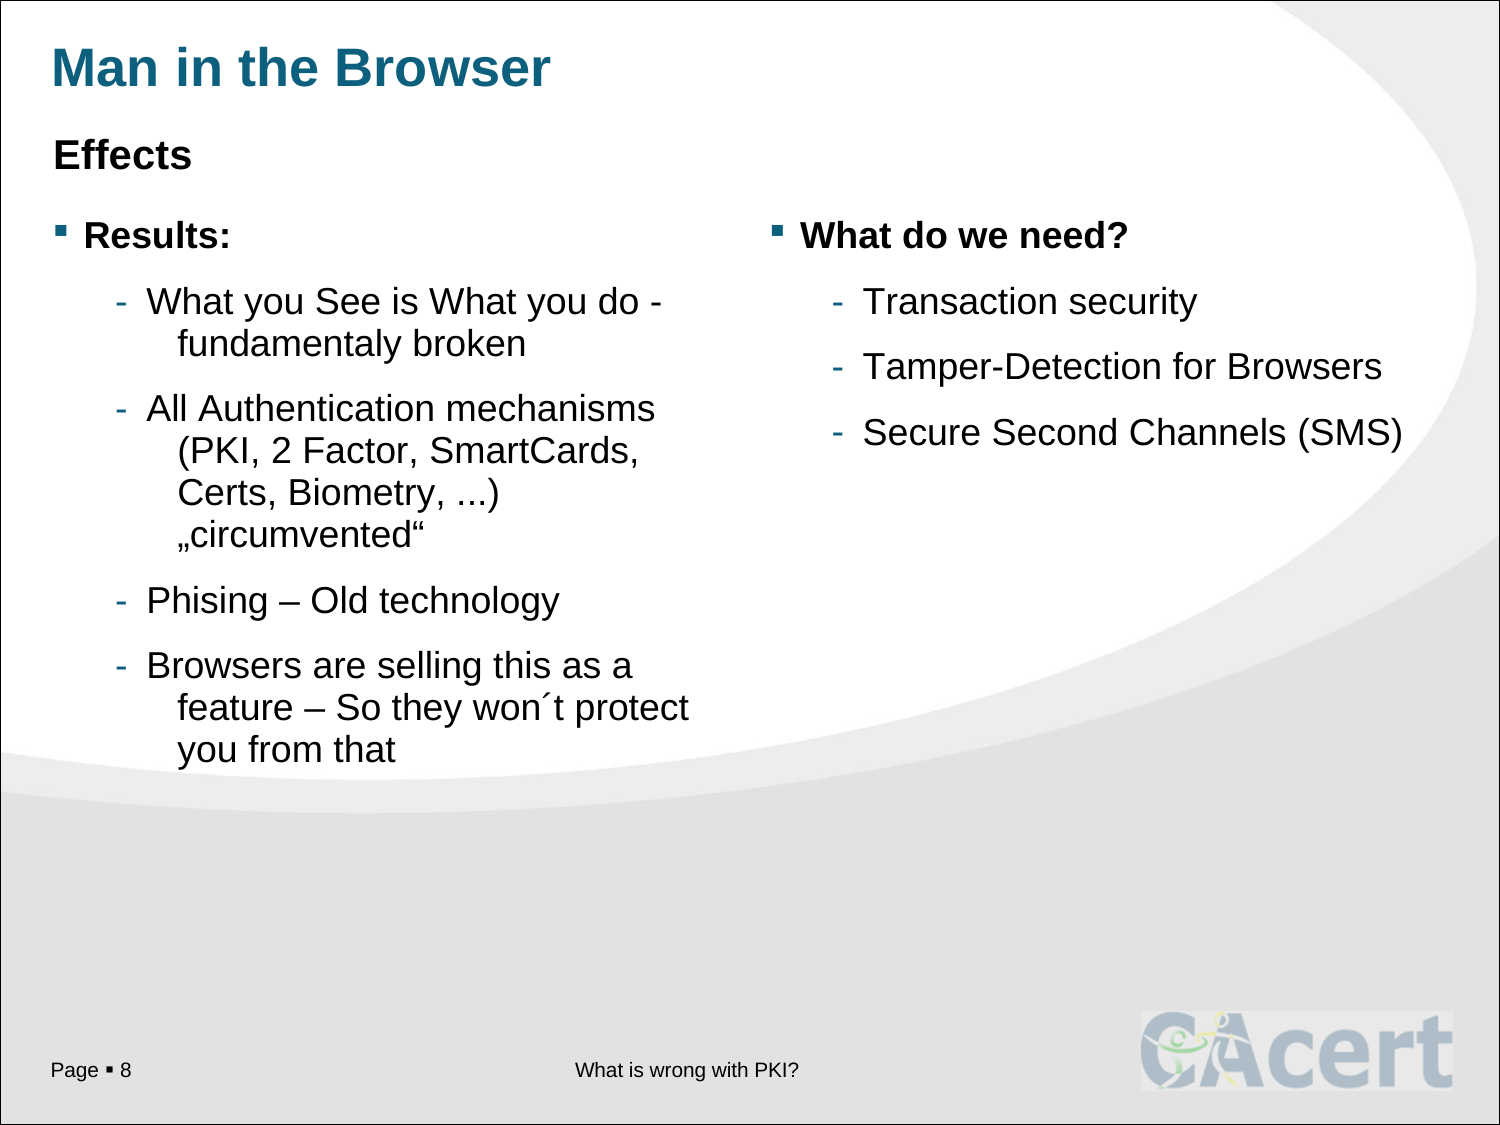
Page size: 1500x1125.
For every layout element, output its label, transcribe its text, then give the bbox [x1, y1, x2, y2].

text_box Effects [53, 125, 997, 185]
title Man in the Browser [51, 0, 1450, 146]
list Results: What you See is What you do - fundamentaly broken All Authentication mechanisms (PKI, 2 Factor, SmartCards, Certs, Biometry, ...) „circumvented“ Phising – Old technology Browsers are selling this as a feature – So they won´t protect you from that [52, 215, 735, 937]
list What do we need? Transaction security Tamper-Detection for Browsers Secure Second Channels (SMS) [768, 215, 1452, 937]
picture [1, 1, 1499, 1124]
